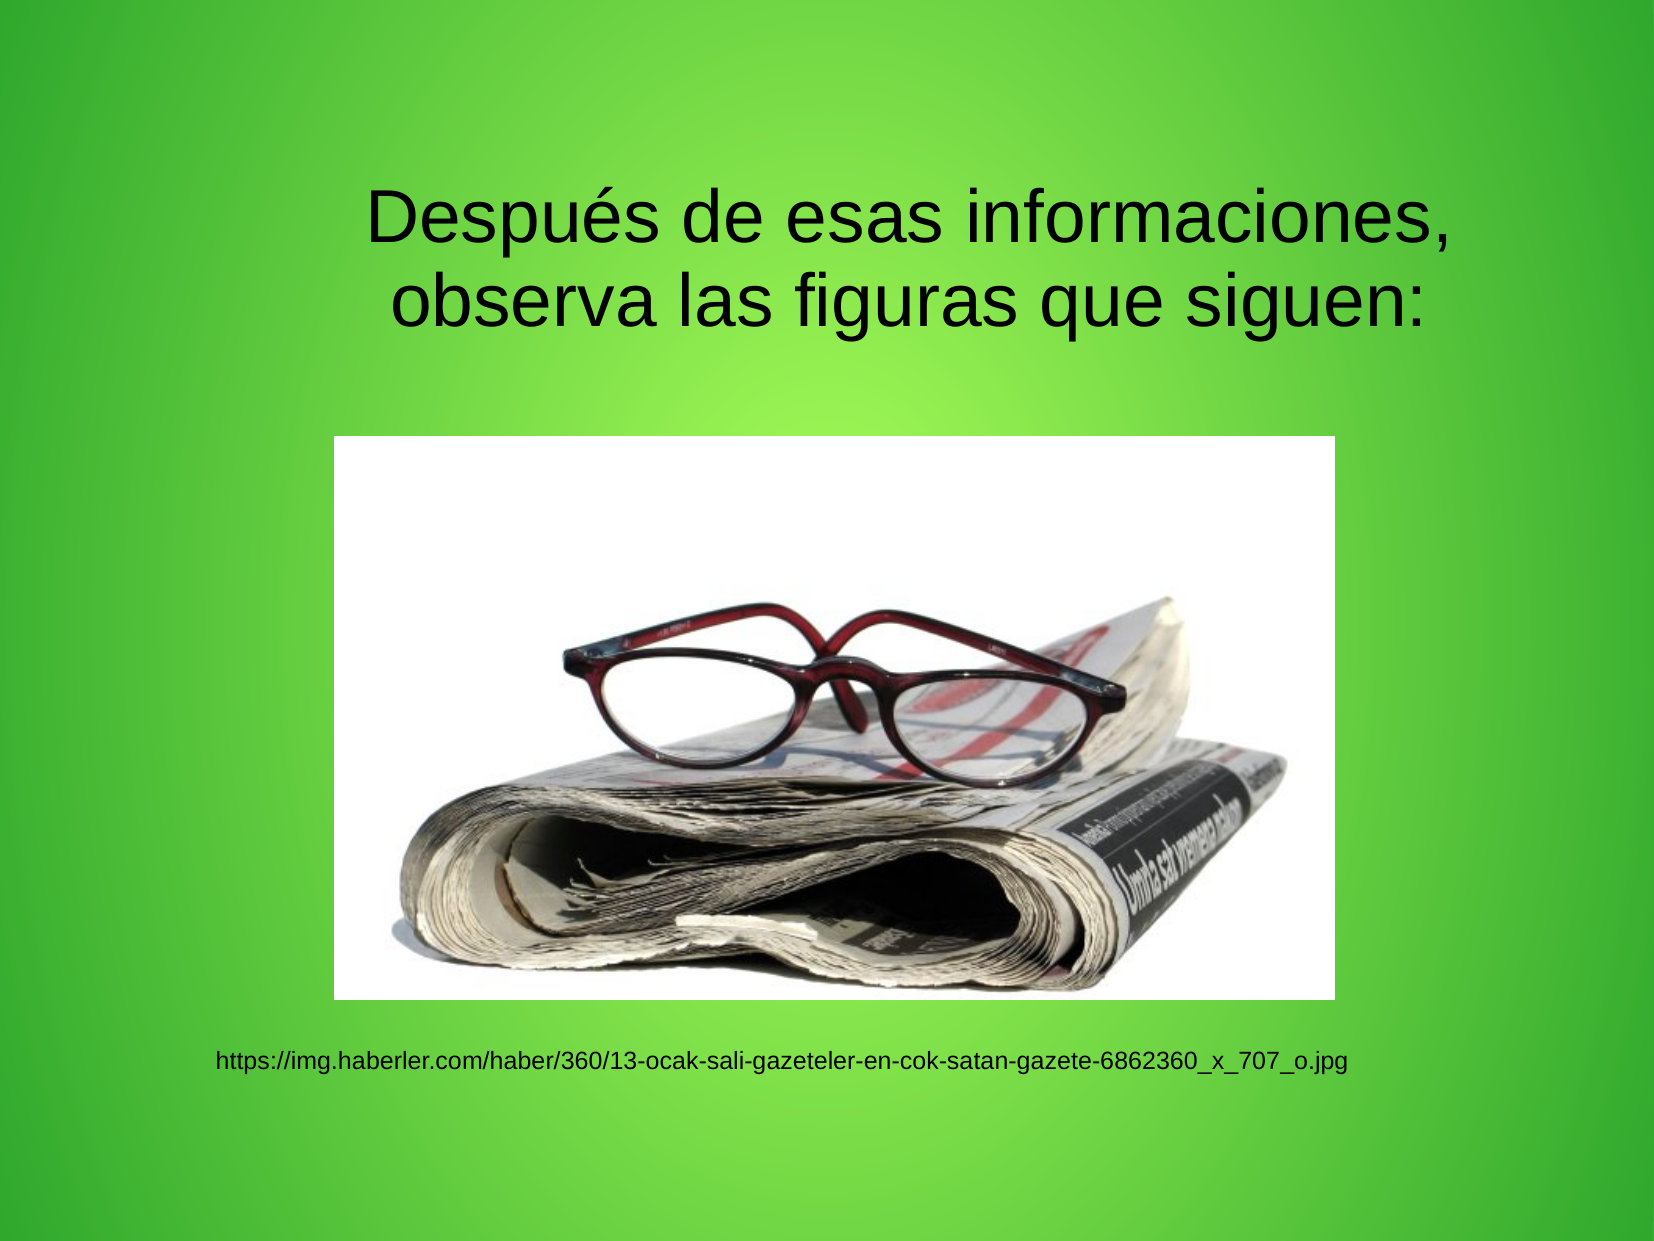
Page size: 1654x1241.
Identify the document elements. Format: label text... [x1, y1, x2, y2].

picture [334, 436, 1335, 1000]
text_box Después de esas informaciones, observa las figuras que siguen: [283, 174, 1500, 343]
text_box https://img.haberler.com/haber/360/13-ocak-sali-gazeteler-en-cok-satan-gazete-6862360_x_707_o.jpg [200, 1039, 1553, 1139]
